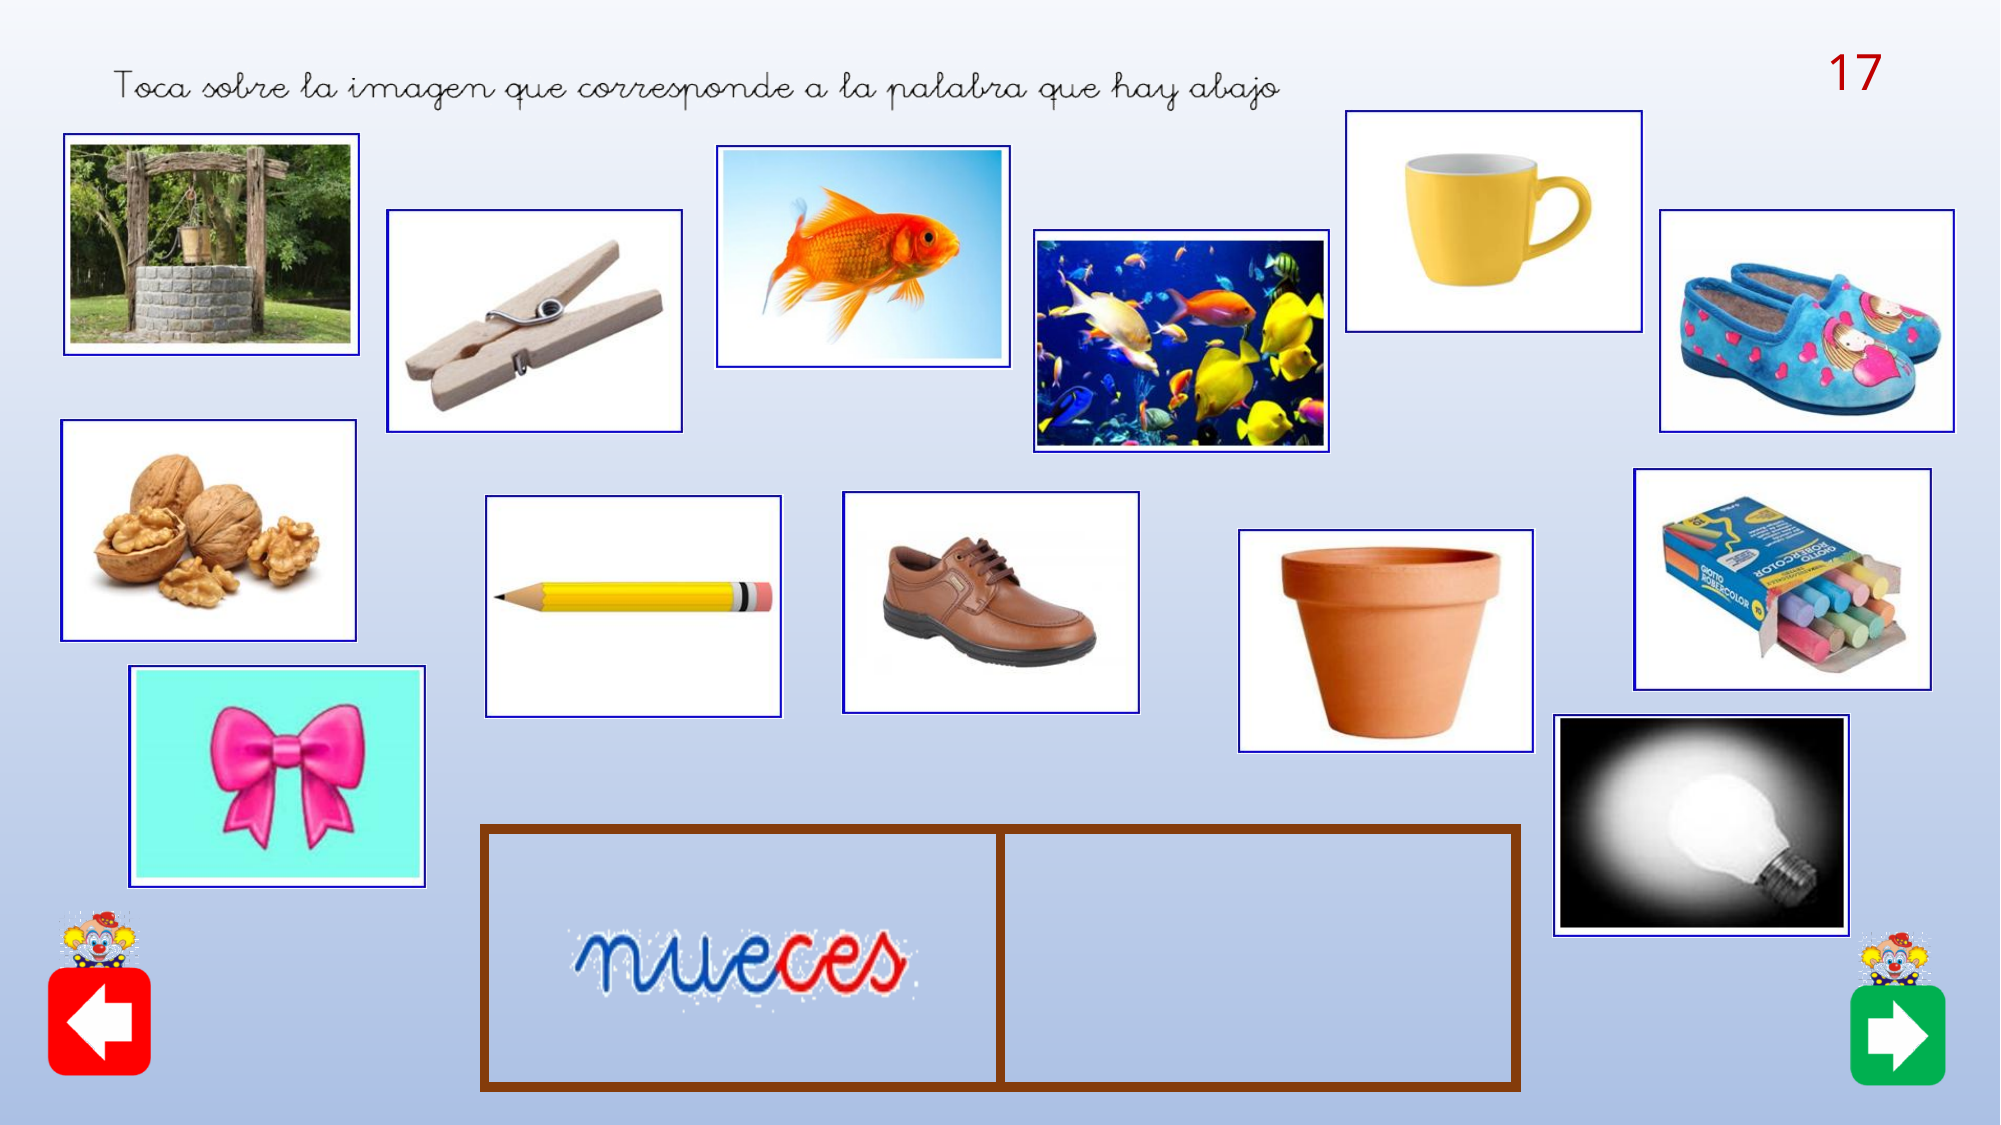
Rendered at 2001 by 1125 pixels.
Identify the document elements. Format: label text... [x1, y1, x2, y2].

picture [1237, 528, 1536, 754]
picture [510, 847, 964, 1068]
picture [59, 418, 358, 643]
picture [714, 144, 1013, 370]
picture [1032, 228, 1331, 454]
picture [841, 490, 1141, 715]
picture [62, 132, 361, 357]
picture [127, 664, 427, 889]
picture [1632, 467, 1933, 692]
picture [484, 494, 784, 719]
picture [1552, 713, 1946, 1086]
picture [106, 57, 1645, 334]
picture [385, 208, 684, 434]
picture [47, 910, 151, 1076]
text_box 17 [1764, 32, 1946, 108]
picture [1658, 208, 1957, 434]
